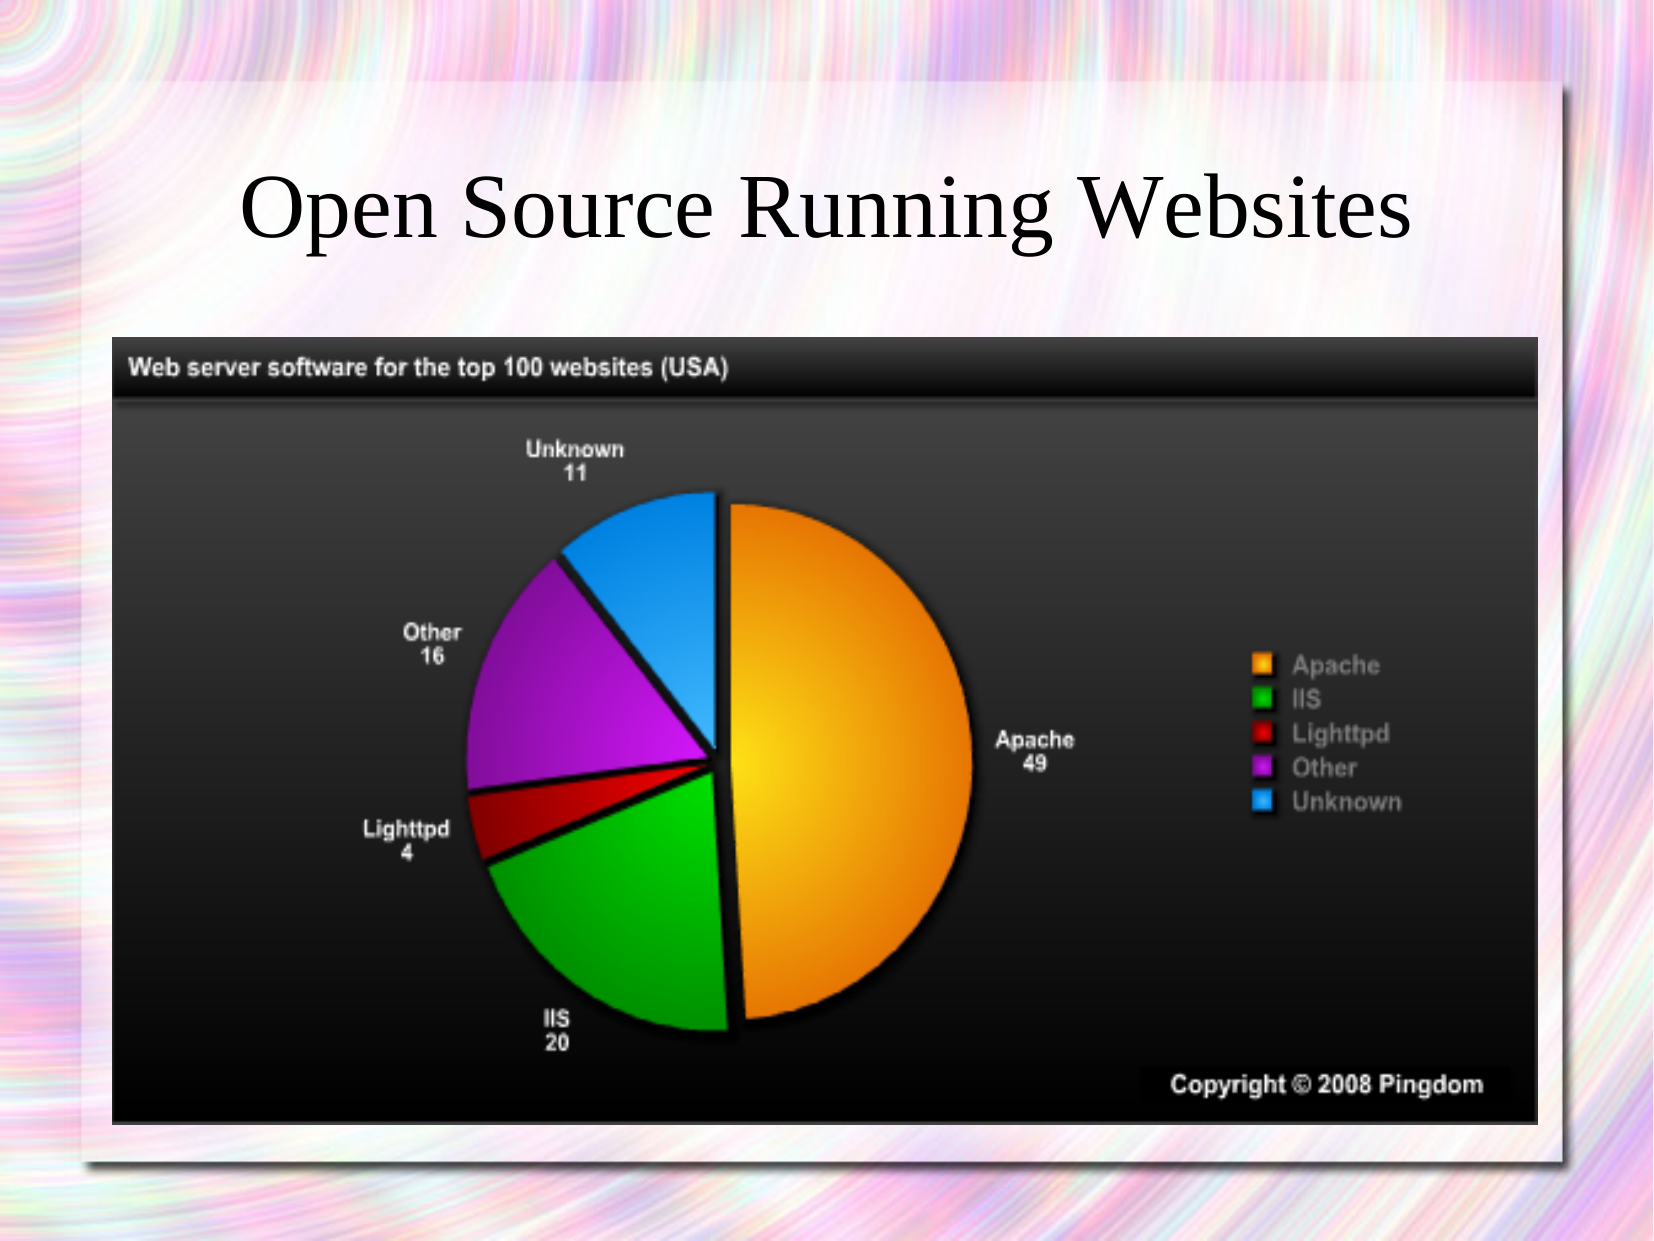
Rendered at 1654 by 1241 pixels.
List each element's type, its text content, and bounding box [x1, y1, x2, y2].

title Open Source Running Websites [121, 102, 1534, 311]
picture [0, 0, 1654, 1241]
